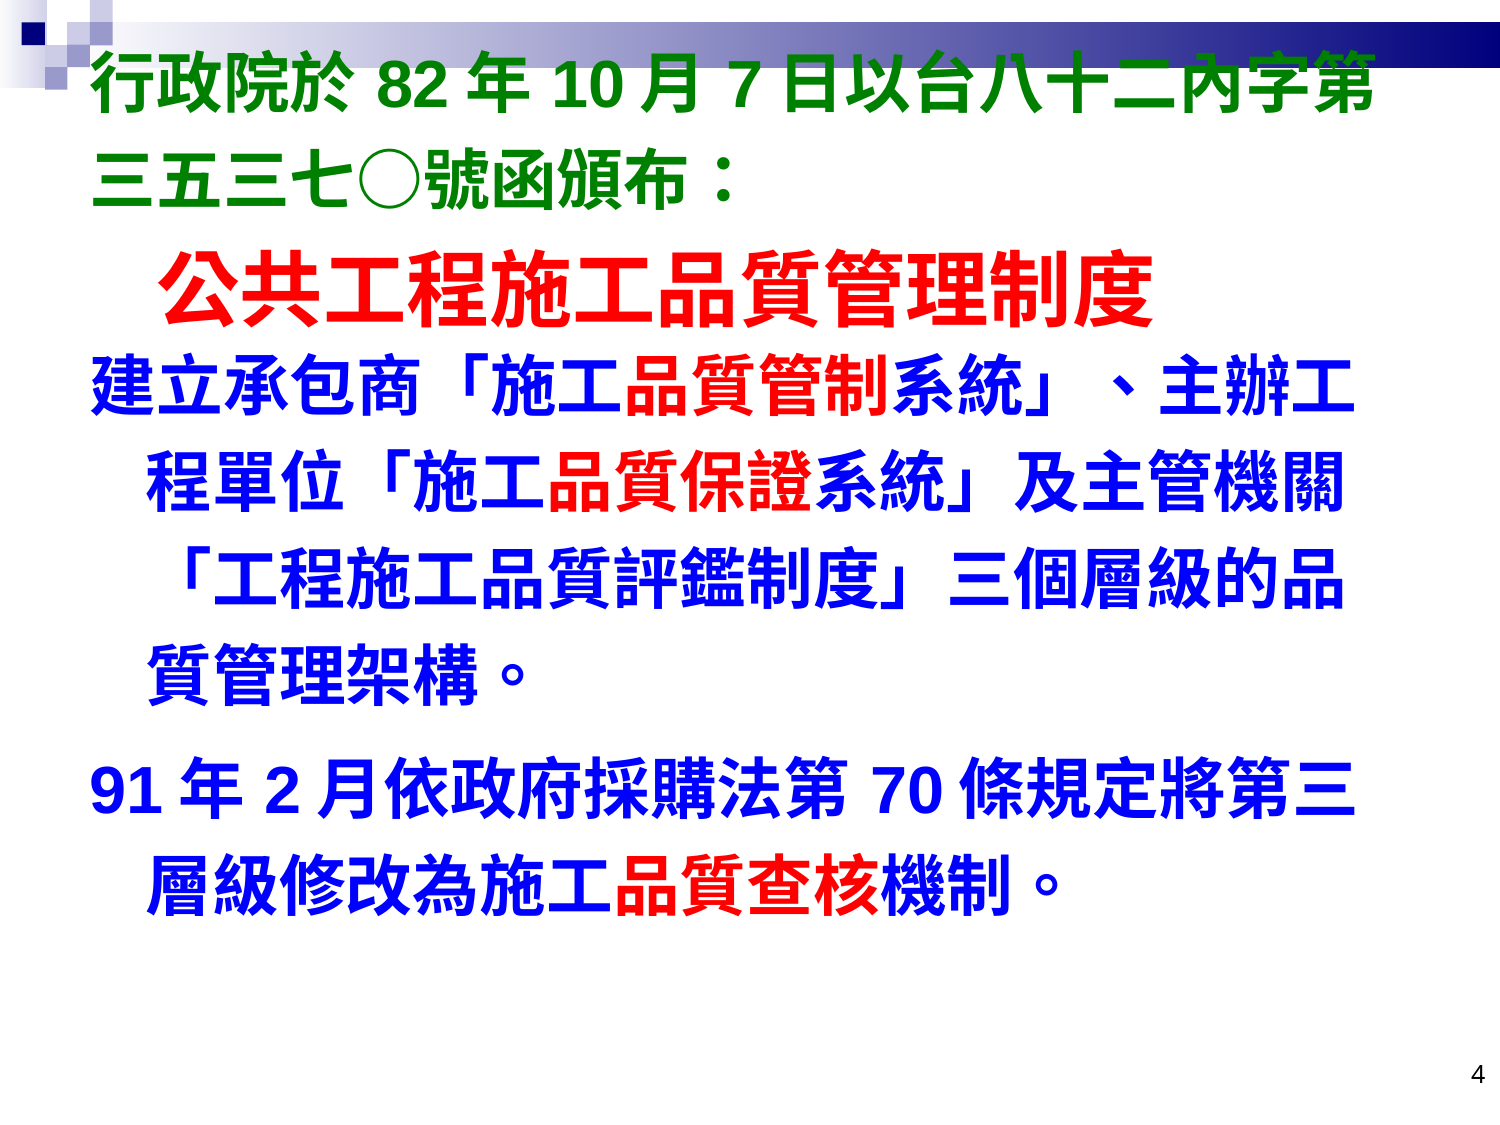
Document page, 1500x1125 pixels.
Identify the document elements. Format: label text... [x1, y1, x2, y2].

list 建立承包商「施工品質管制系統」、主辦工程單位「施工品質保證系統」及主管機關「工程施工品質評鑑制度」三個層級的品質管理架構。 91年2月依政府採購法第70條規定將第三層級修改為施工品質查核機制。 [74, 324, 1426, 964]
title 行政院於82年10月7日以台八十二內字第三五三七○號函頒布： 公共工程施工品質管理制度 [74, 49, 1426, 324]
text_box <number> [1149, 1025, 1500, 1101]
